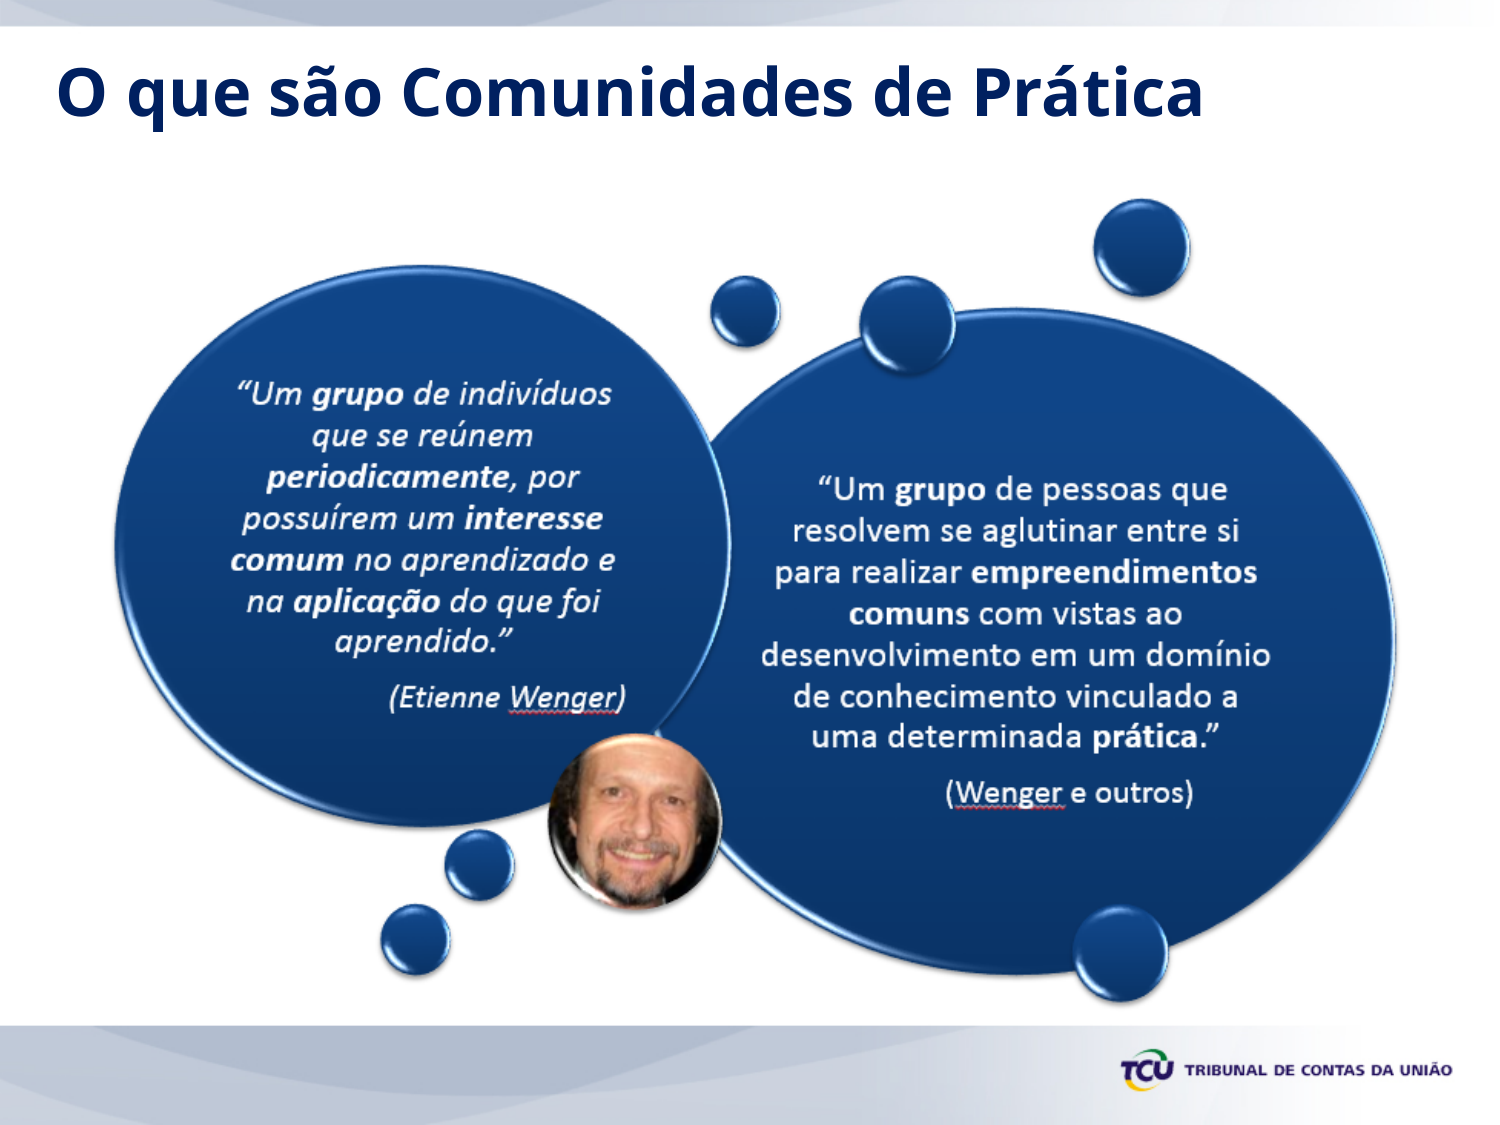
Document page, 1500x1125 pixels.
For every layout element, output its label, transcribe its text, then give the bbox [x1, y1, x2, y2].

picture [0, 0, 1500, 1125]
text_box O que são Comunidades de Prática [41, 42, 1392, 149]
